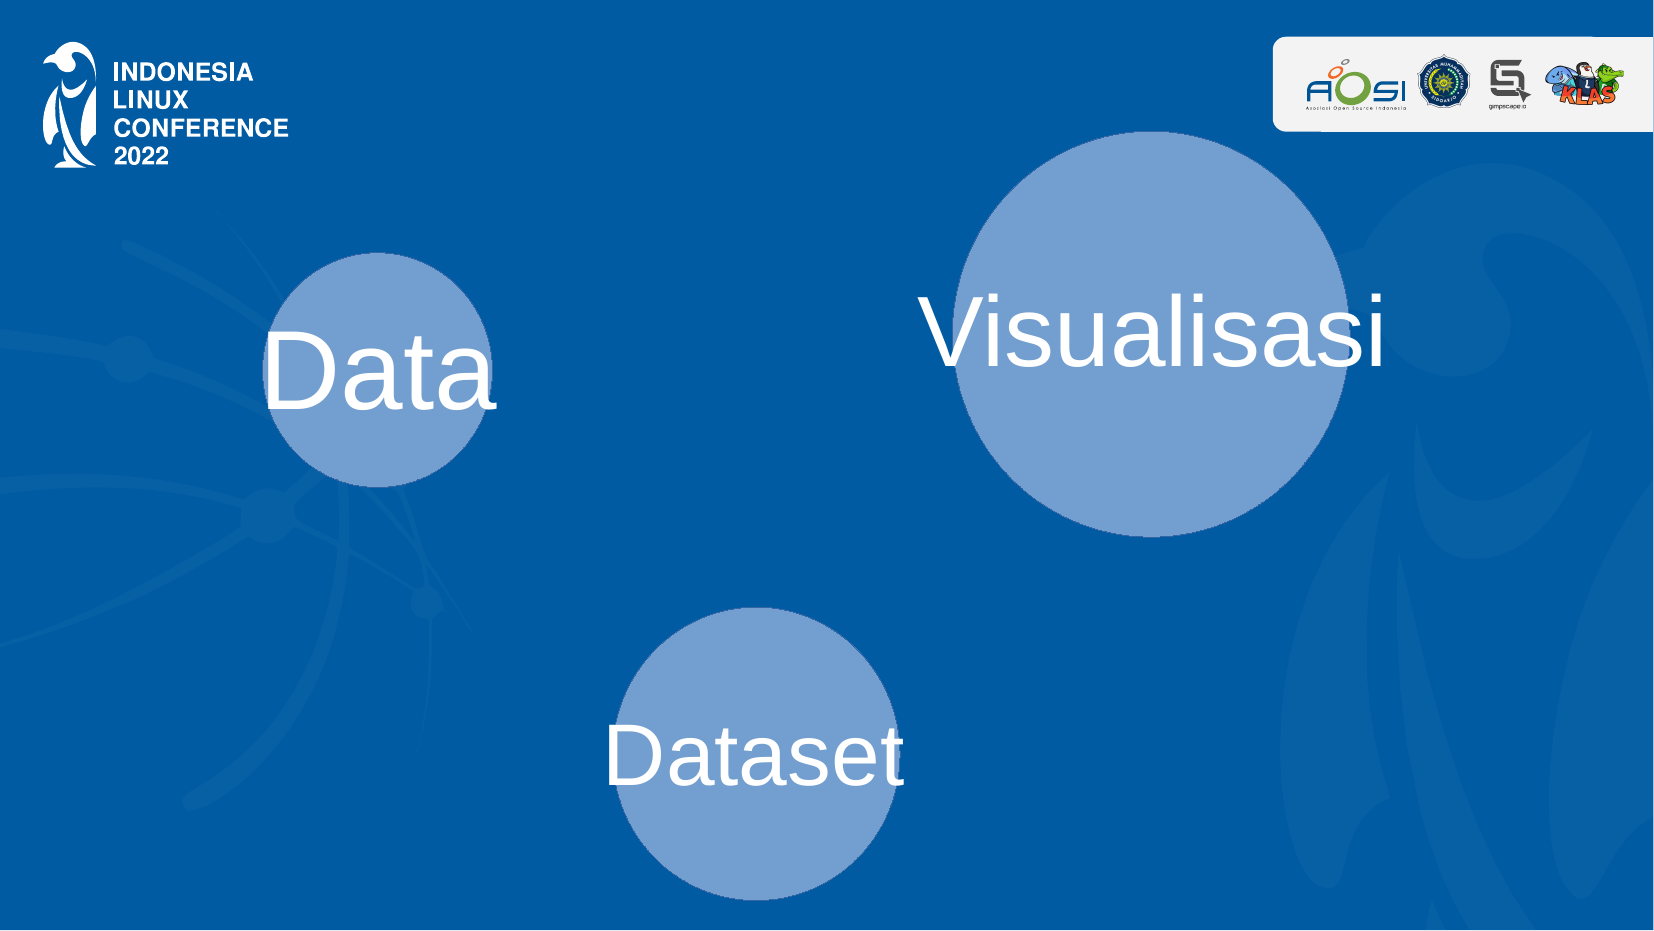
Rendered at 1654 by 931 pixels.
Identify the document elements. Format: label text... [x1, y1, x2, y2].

text_box [963, 131, 1340, 268]
picture [1545, 62, 1624, 105]
text_box Data [244, 300, 545, 489]
text_box Visualisasi [903, 268, 1526, 444]
text_box [285, 252, 470, 300]
picture [1417, 54, 1471, 108]
text_box [657, 860, 856, 901]
text_box Dataset [588, 698, 964, 860]
text_box [623, 607, 890, 698]
text_box [983, 444, 1319, 538]
